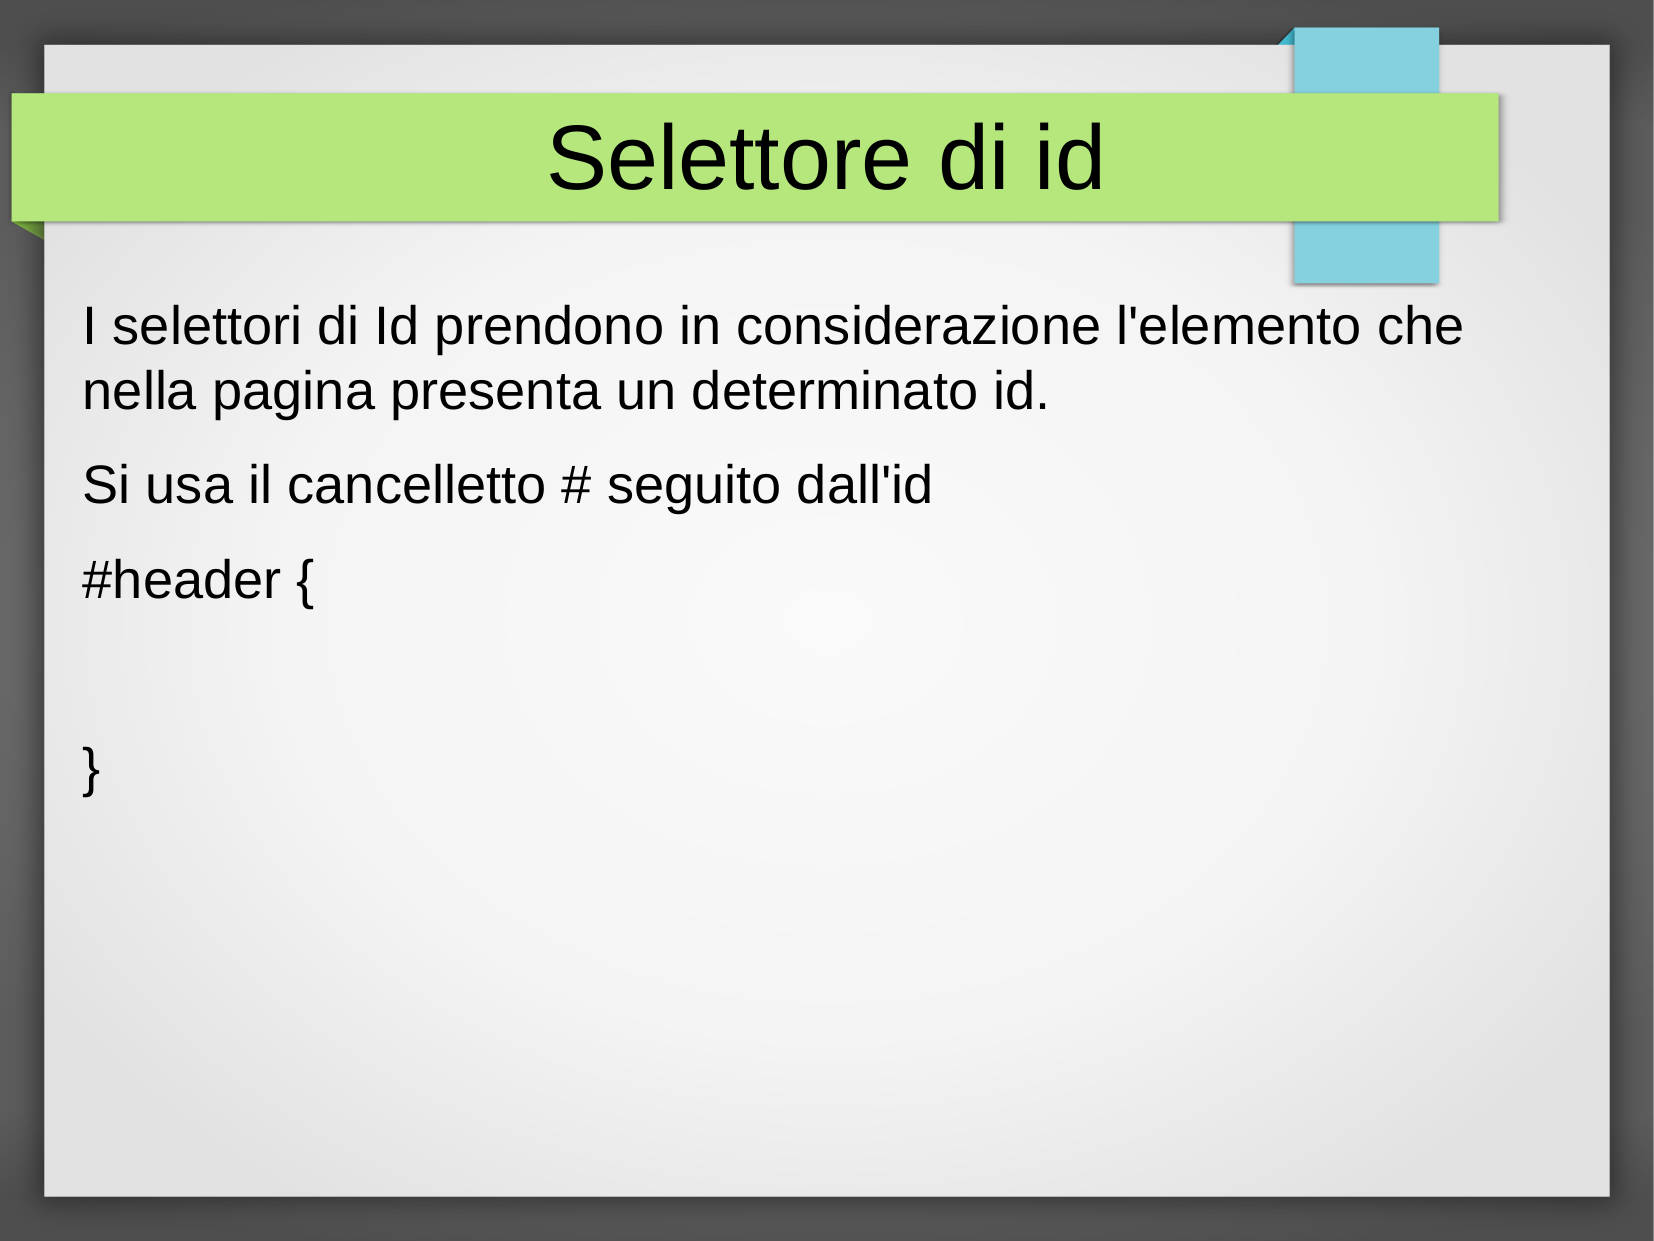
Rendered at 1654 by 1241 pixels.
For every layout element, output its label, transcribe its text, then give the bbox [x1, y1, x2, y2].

picture [0, 0, 1654, 1241]
title Selettore di id [82, 49, 1571, 257]
list I selettori di Id prendono in considerazione l'elemento che nella pagina presenta un determinato id. Si usa il cancelletto # seguito dall'id #header { } [82, 290, 1571, 1010]
